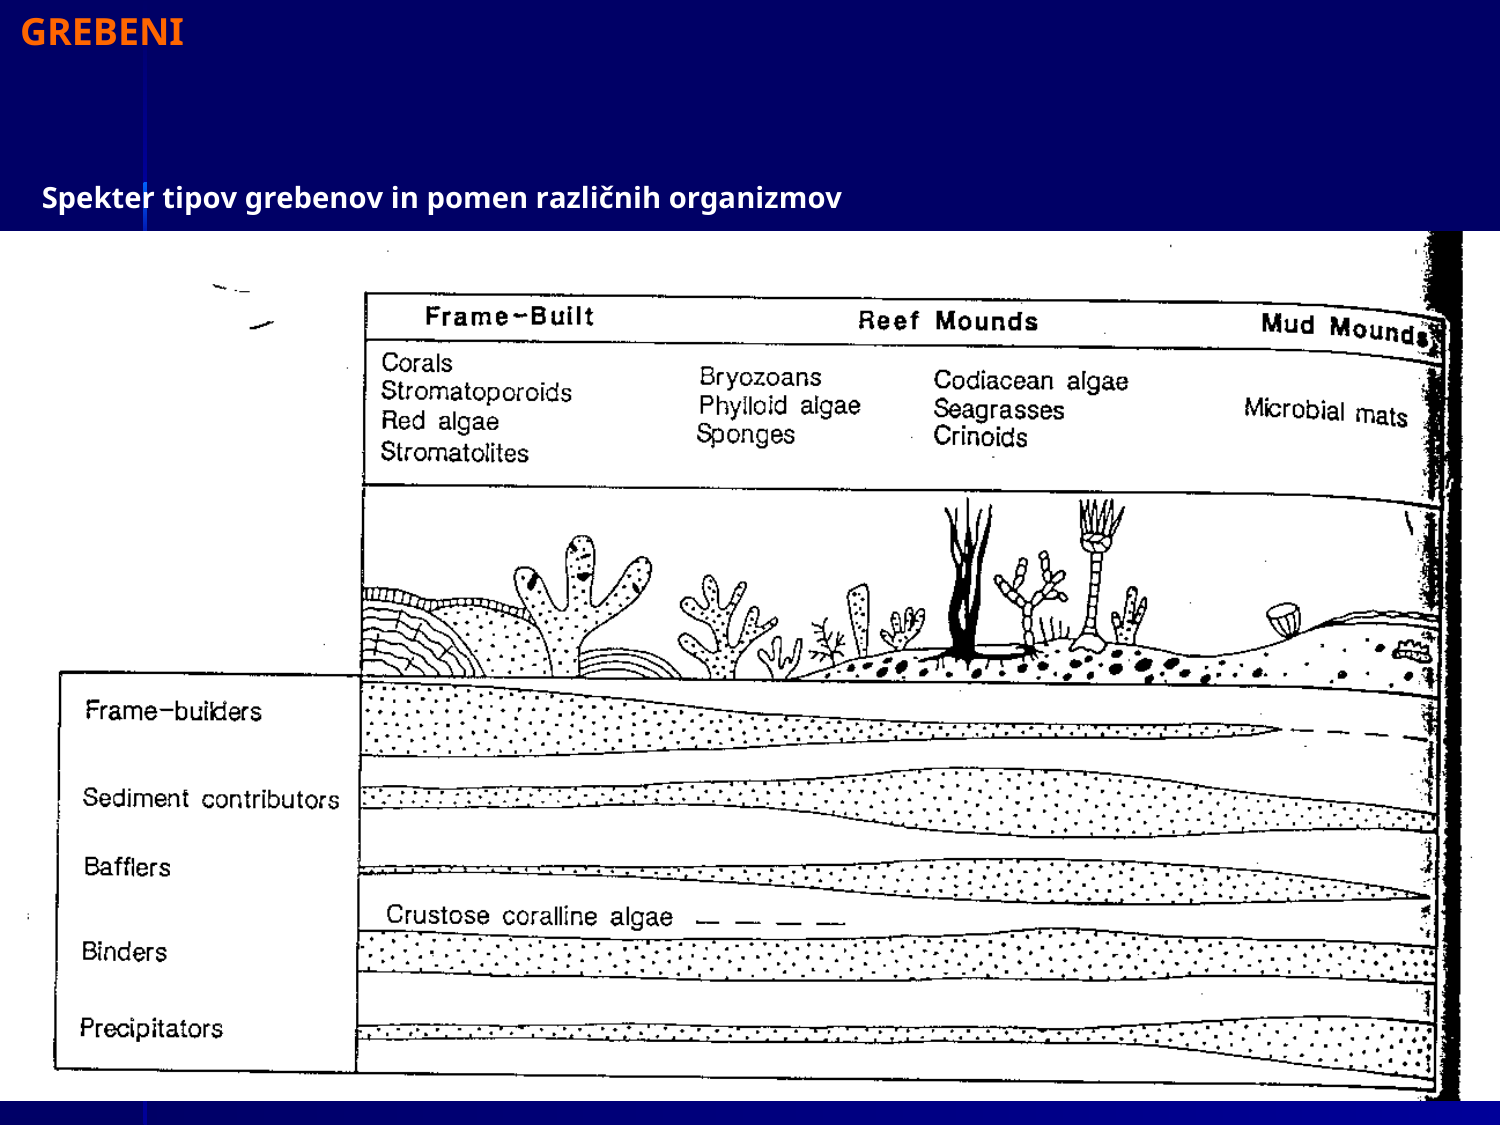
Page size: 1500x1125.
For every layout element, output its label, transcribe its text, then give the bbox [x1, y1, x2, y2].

picture [0, 231, 1500, 1102]
text_box GREBENI [5, 0, 200, 61]
text_box Spekter tipov grebenov in pomen različnih organizmov [27, 171, 859, 222]
